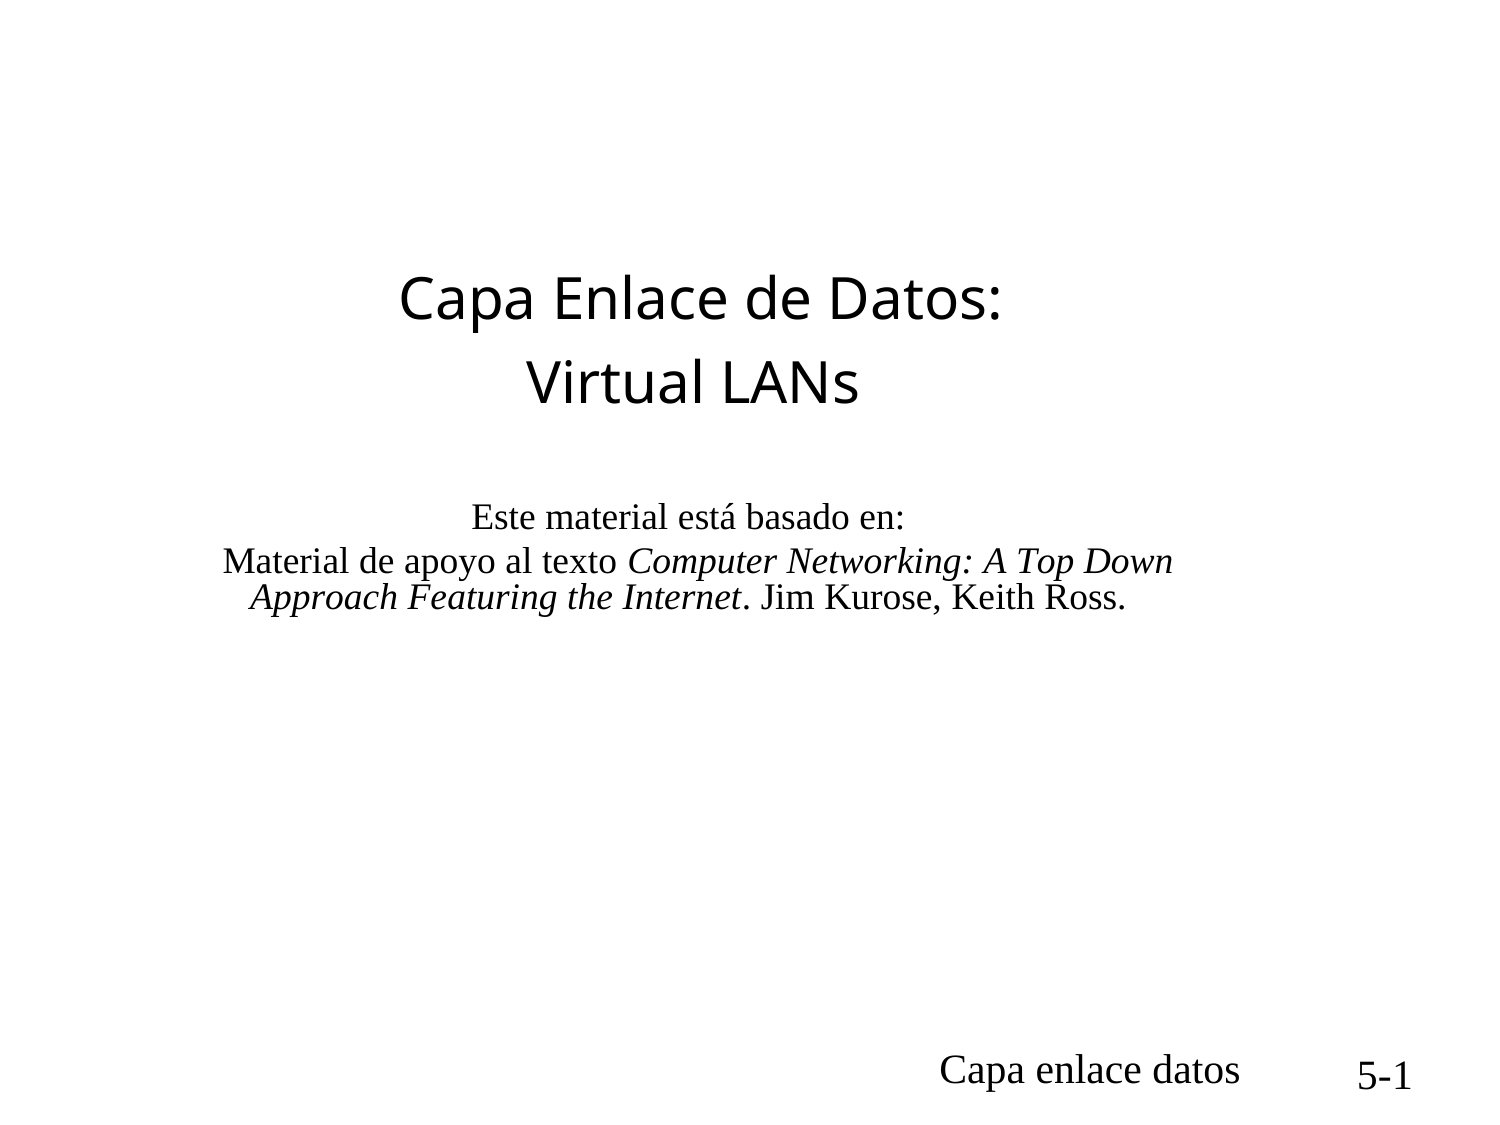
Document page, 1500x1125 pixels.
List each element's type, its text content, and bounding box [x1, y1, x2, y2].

subtitle Capa Enlace de Datos: Virtual LANs [87, 104, 1315, 572]
text_box Este material está basado en: Material de apoyo al texto Computer Networking: A Top Down Approach Featuring the Internet. Jim Kurose, Keith Ross. [166, 492, 1221, 634]
